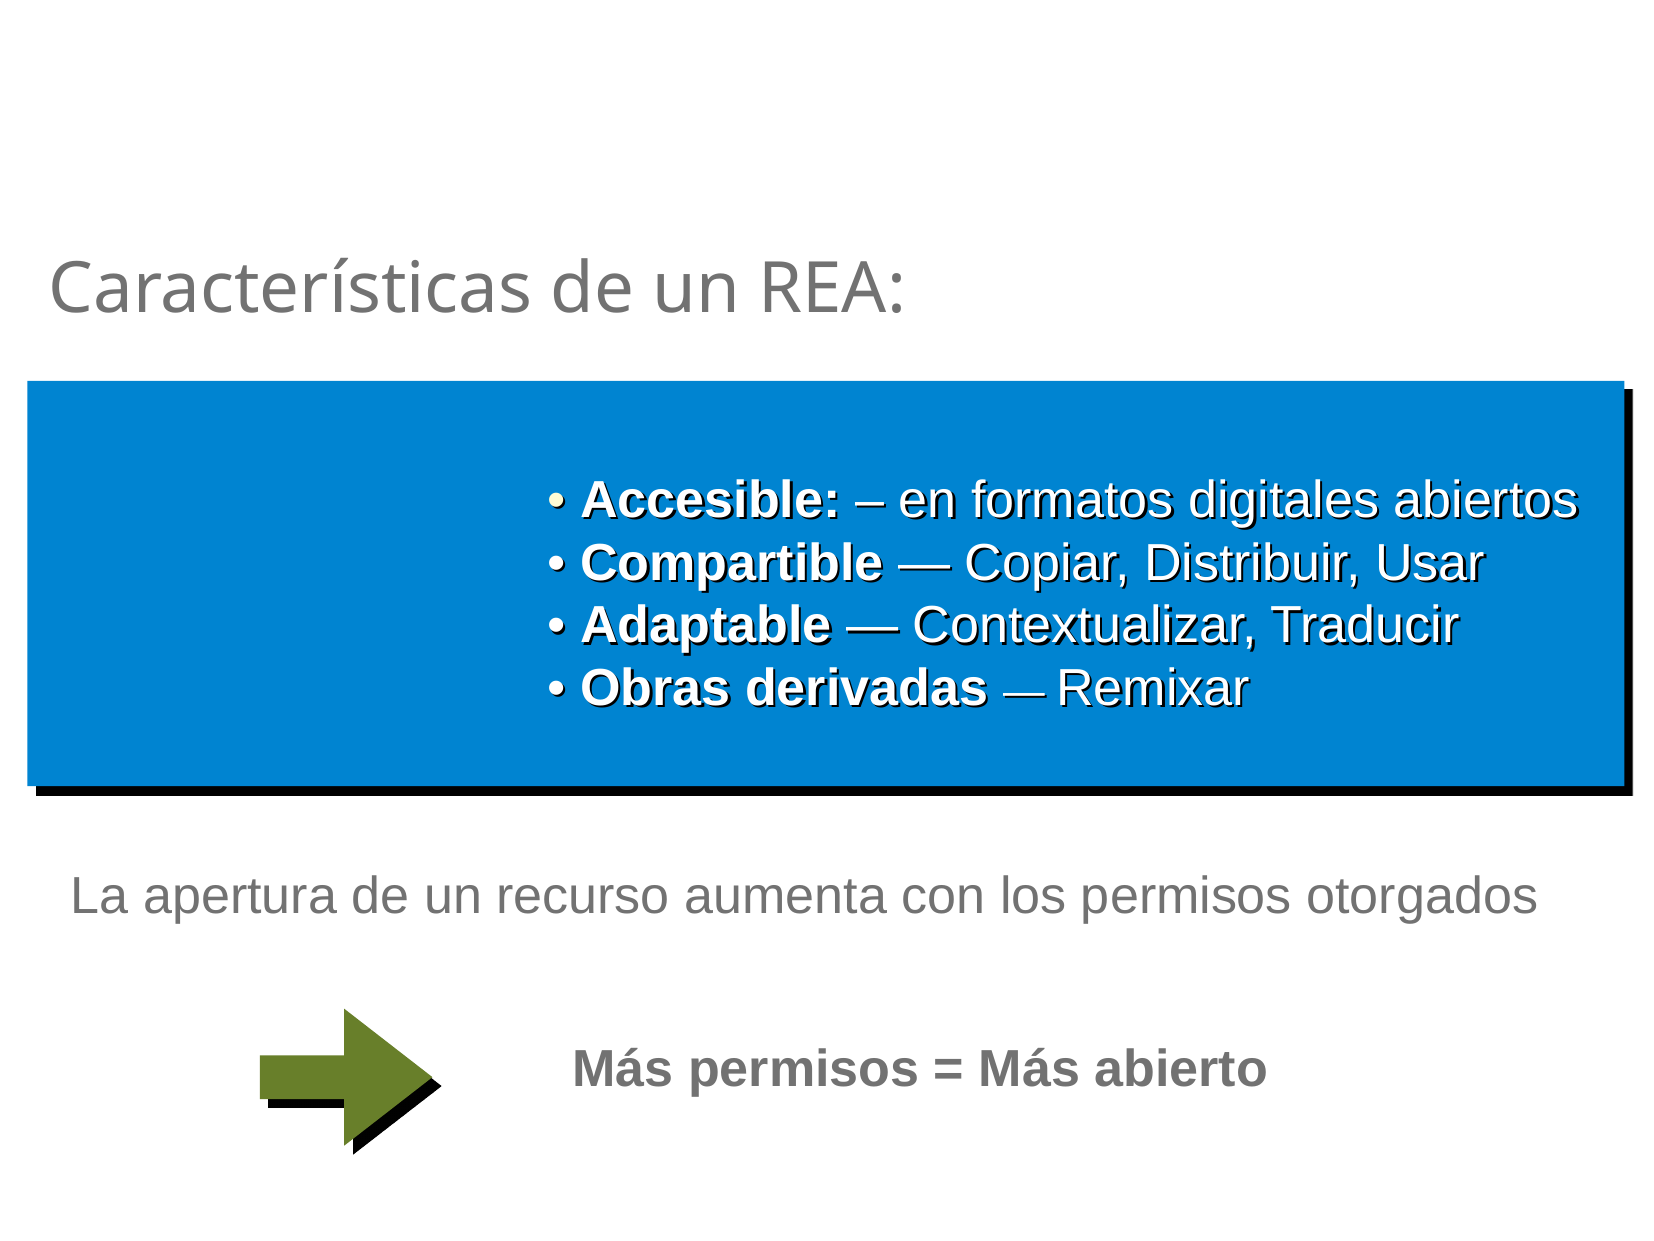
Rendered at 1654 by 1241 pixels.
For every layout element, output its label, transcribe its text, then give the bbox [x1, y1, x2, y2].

text_box • Accesible: – en formatos digitales abiertos • Compartible — Copiar, Distribuir, Usar • Adaptable — Contextualizar, Traducir • Obras derivadas — Remixar [371, 387, 1630, 877]
text_box Características de un REA: [48, 240, 1300, 328]
text_box La apertura de un recurso aumenta con los permisos otorgados [70, 827, 1562, 1020]
text_box Más permisos = Más abierto [456, 980, 1571, 1137]
text_box [259, 1008, 433, 1146]
text_box [27, 380, 1625, 787]
